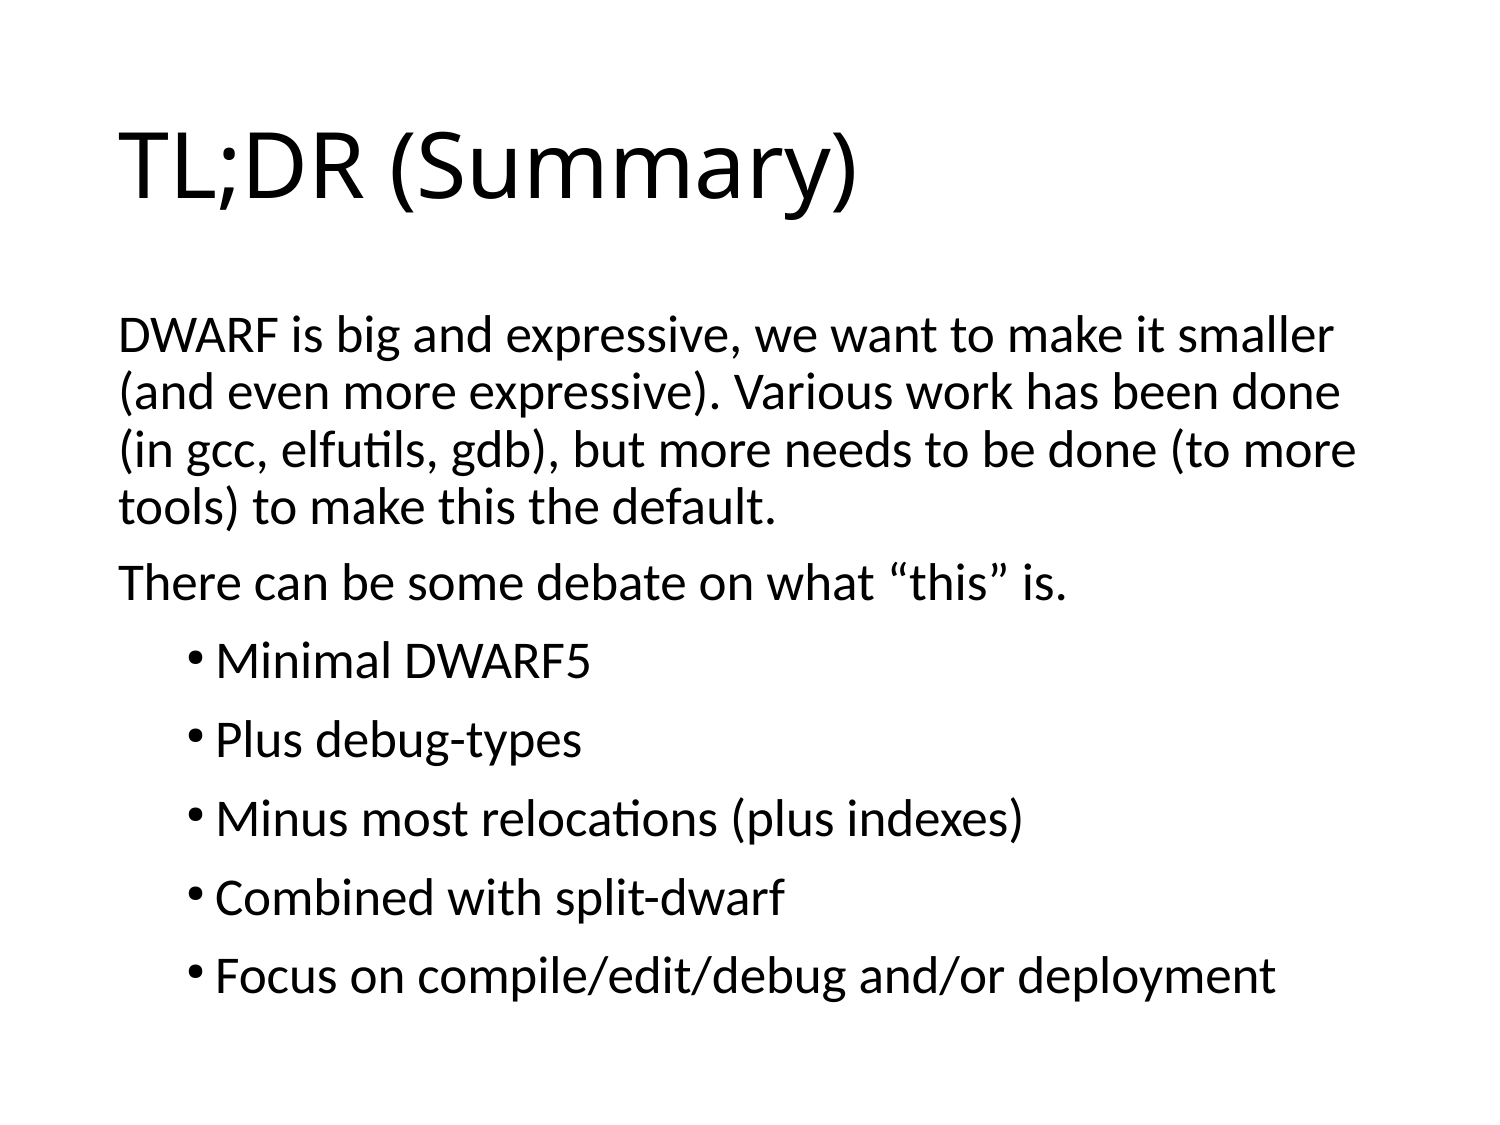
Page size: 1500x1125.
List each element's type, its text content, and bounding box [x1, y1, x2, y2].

title TL;DR (Summary) [103, 59, 1397, 278]
list DWARF is big and expressive, we want to make it smaller (and even more expressive). Various work has been done (in gcc, elfutils, gdb), but more needs to be done (to more tools) to make this the default. There can be some debate on what “this” is. Minimal DWARF5 Plus debug-types Minus most relocations (plus indexes) Combined with split-dwarf Focus on compile/edit/debug and/or deployment [103, 299, 1397, 1014]
